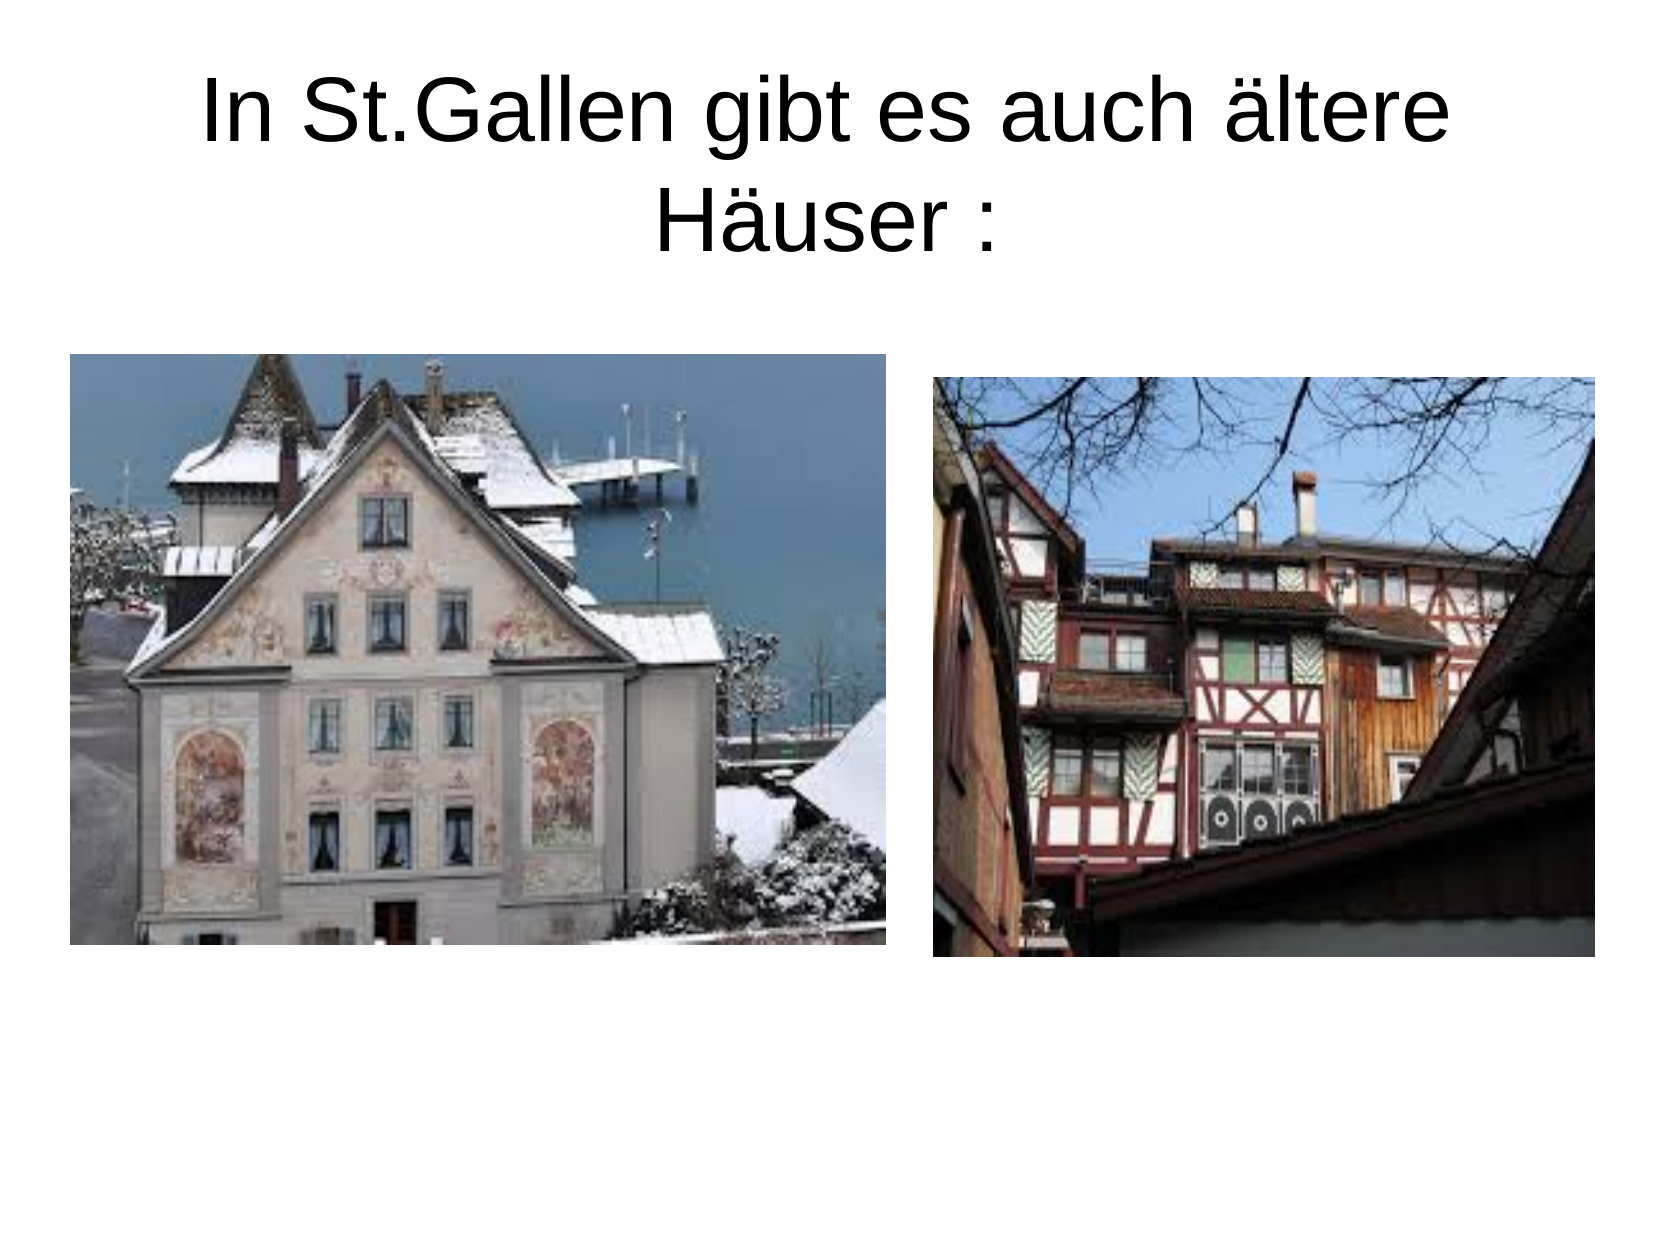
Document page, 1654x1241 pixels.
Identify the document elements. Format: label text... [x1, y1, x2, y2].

picture [70, 354, 886, 945]
title In St.Gallen gibt es auch ältere Häuser : [82, 49, 1571, 257]
picture [933, 377, 1595, 957]
